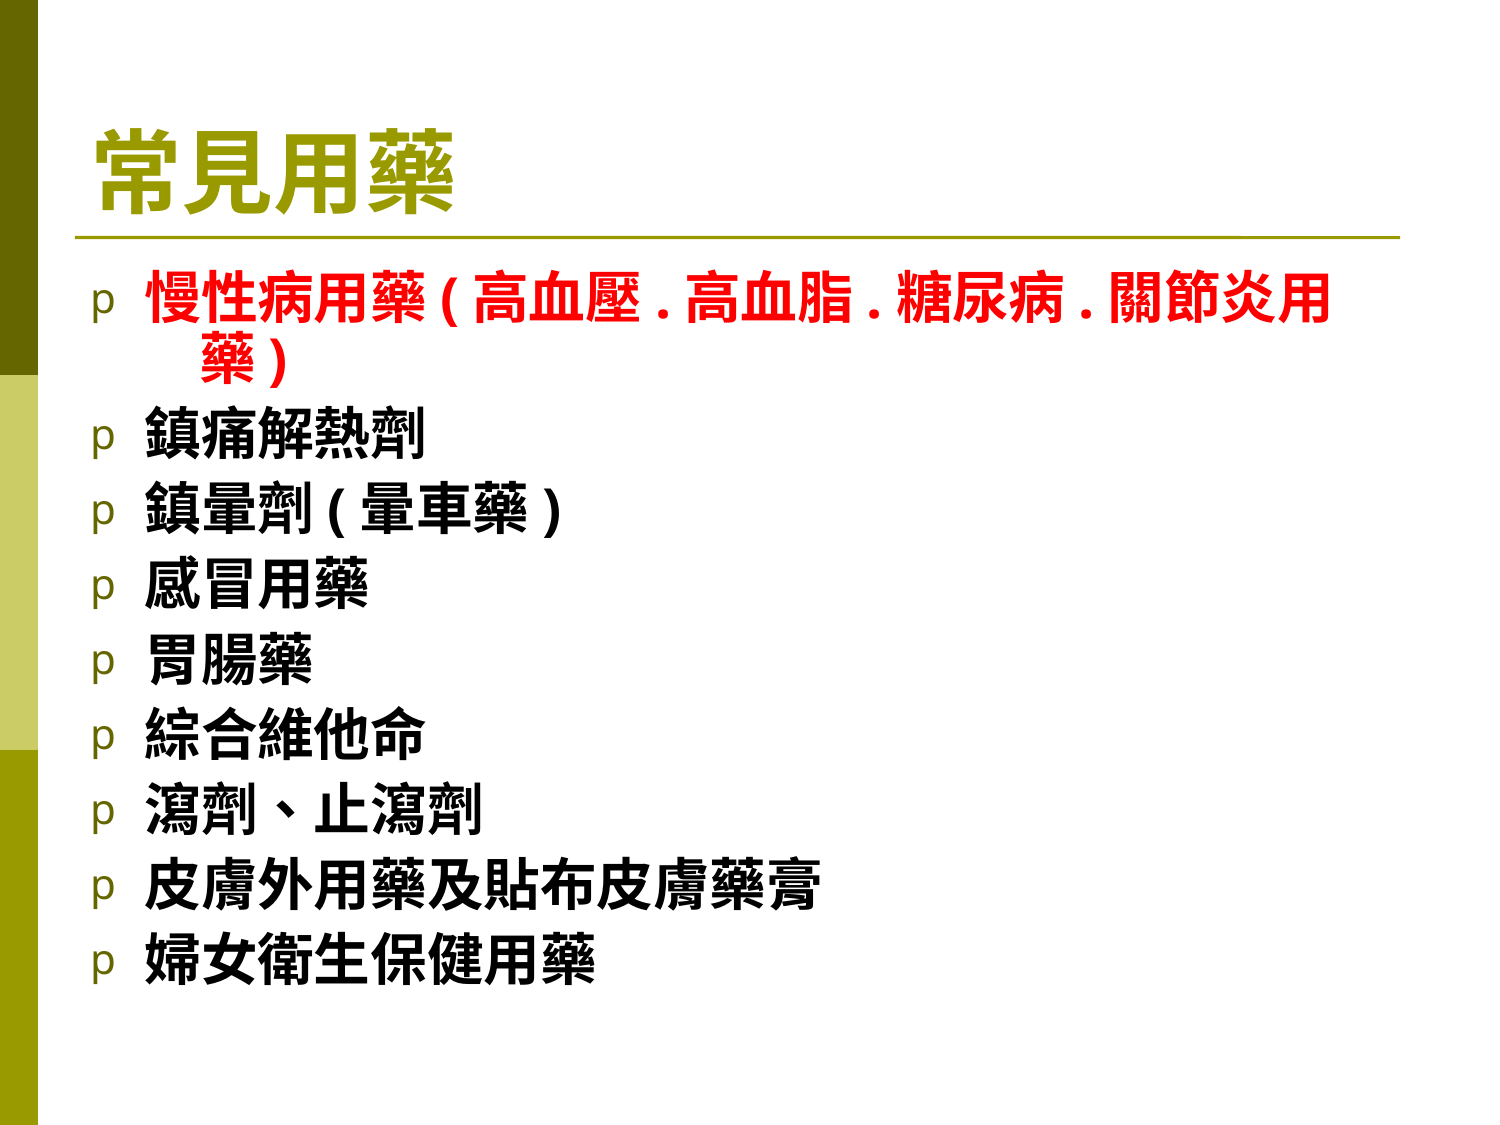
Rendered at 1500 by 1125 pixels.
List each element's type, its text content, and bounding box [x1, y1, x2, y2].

title 常見用藥 [75, 45, 1426, 233]
list 慢性病用藥(高血壓.高血脂.糖尿病.關節炎用藥) 鎮痛解熱劑 鎮暈劑(暈車藥) 感冒用藥 胃腸藥 綜合維他命 瀉劑、止瀉劑 皮膚外用藥及貼布皮膚藥膏 婦女衛生保健用藥 [75, 262, 1426, 1006]
